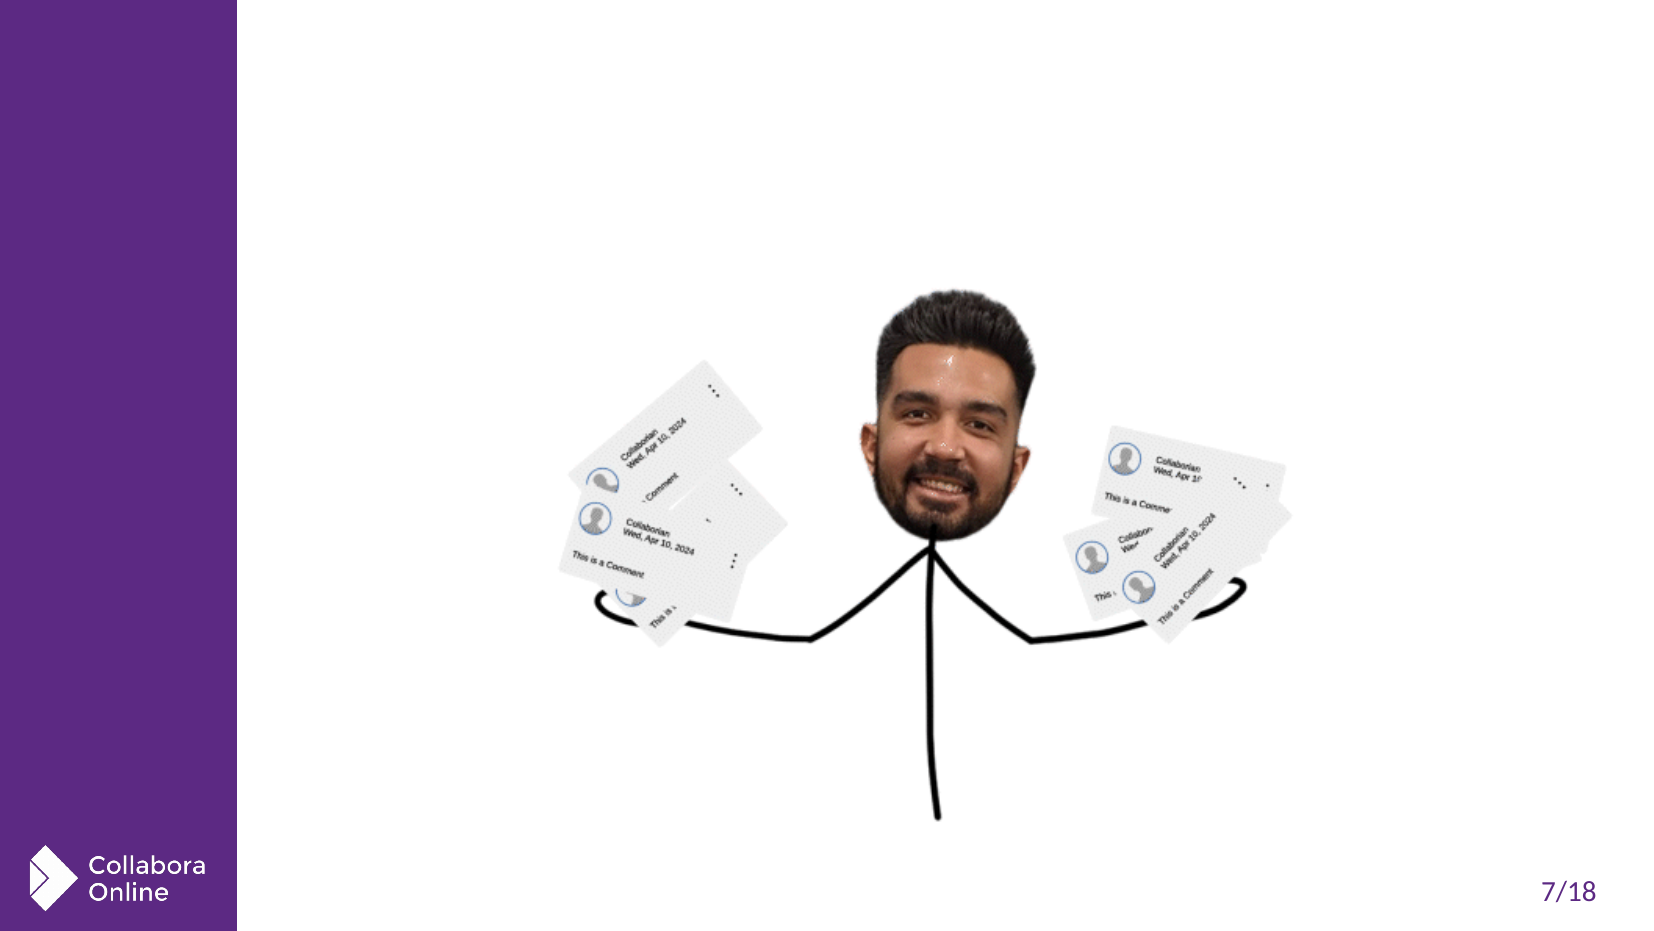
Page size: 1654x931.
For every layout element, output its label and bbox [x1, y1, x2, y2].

picture [530, 74, 1312, 856]
picture [25, 840, 209, 916]
